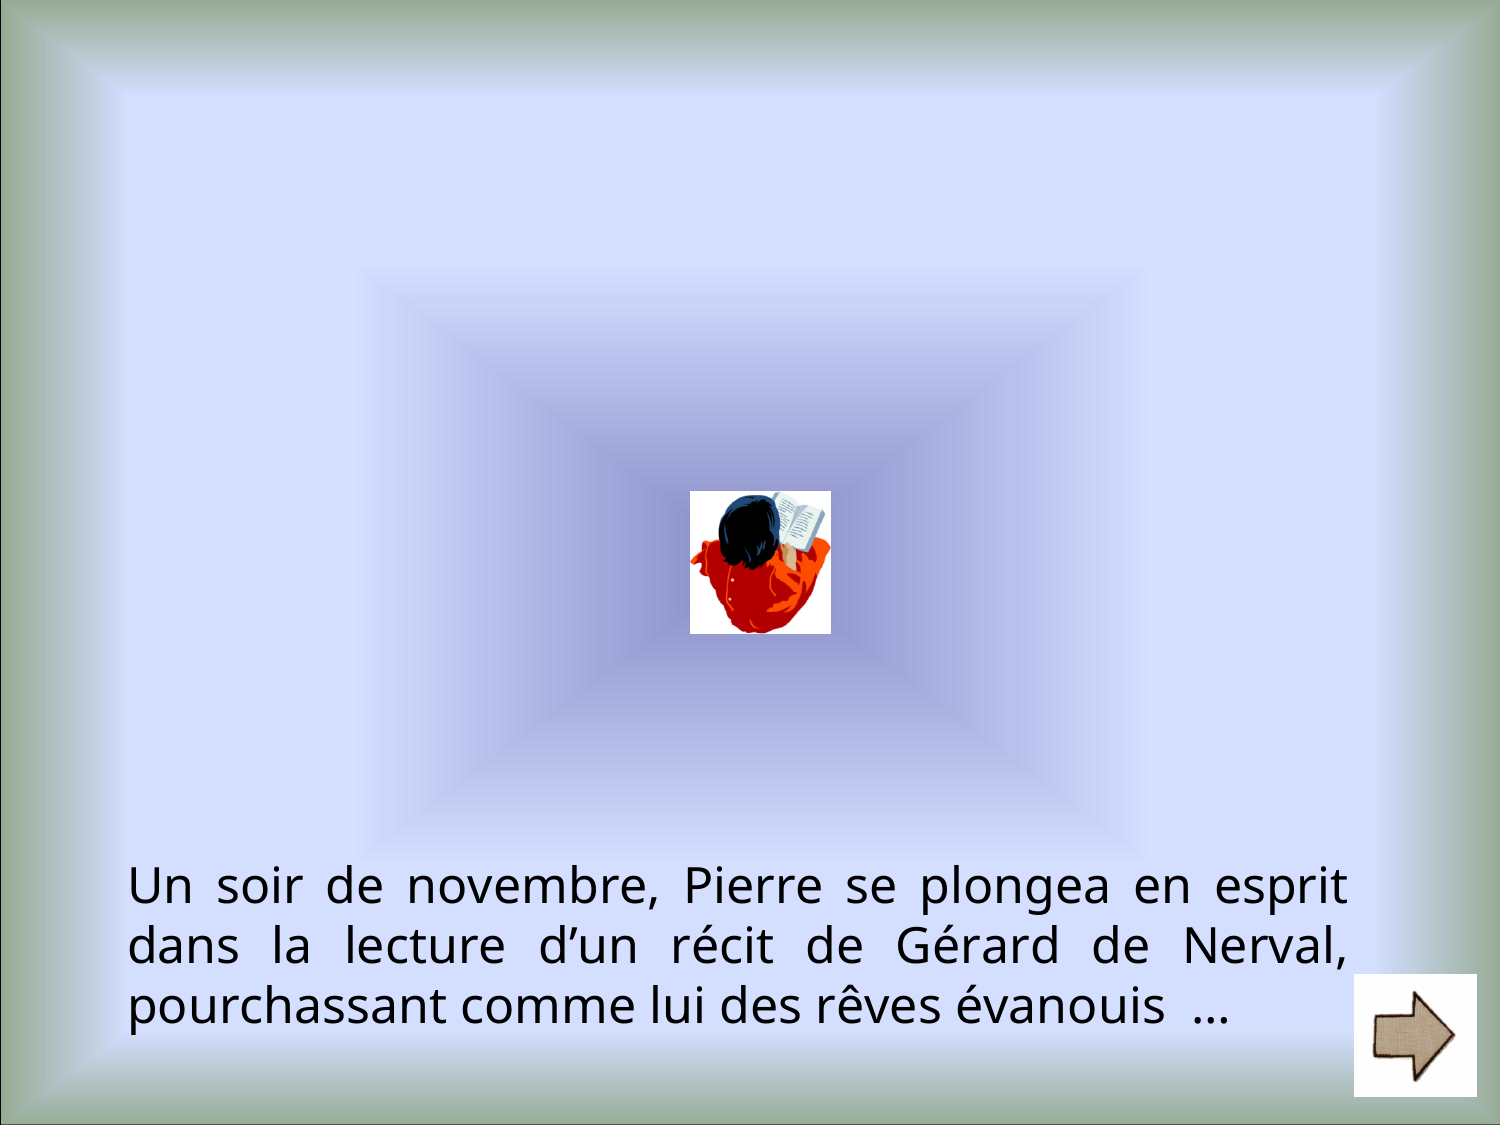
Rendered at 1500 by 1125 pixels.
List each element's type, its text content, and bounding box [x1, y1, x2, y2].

picture [0, 0, 1500, 1125]
text_box Un soir de novembre, Pierre se plongea en esprit dans la lecture d’un récit de Gérard de Nerval, pourchassant comme lui des rêves évanouis … [112, 846, 1365, 1042]
